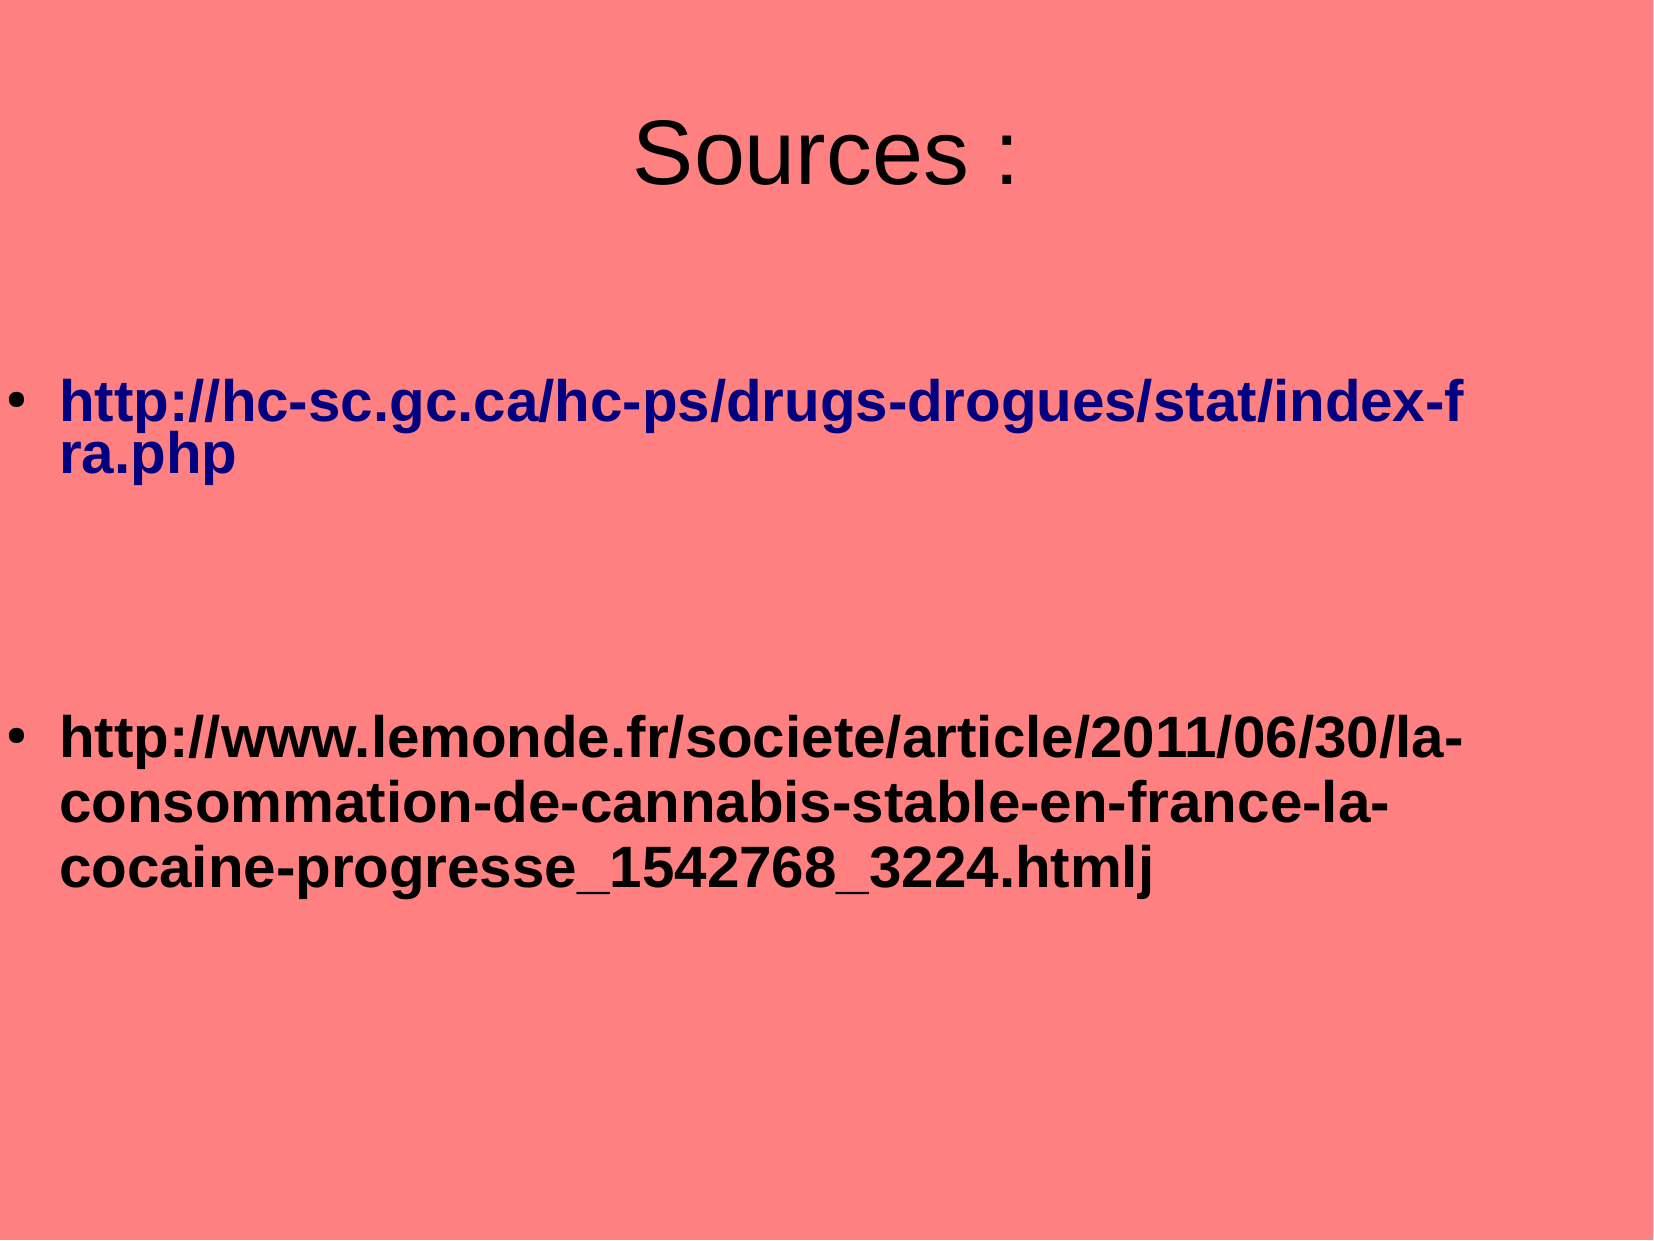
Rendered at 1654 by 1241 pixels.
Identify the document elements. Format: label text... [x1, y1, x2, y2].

title Sources : [82, 49, 1571, 257]
list http://hc-sc.gc.ca/hc-ps/drugs-drogues/stat/index-fra.php http://www.lemonde.fr/societe/article/2011/06/30/la-consommation-de-cannabis-stable-en-france-la-cocaine-progresse_1542768_3224.htmlj [0, 274, 1477, 1093]
